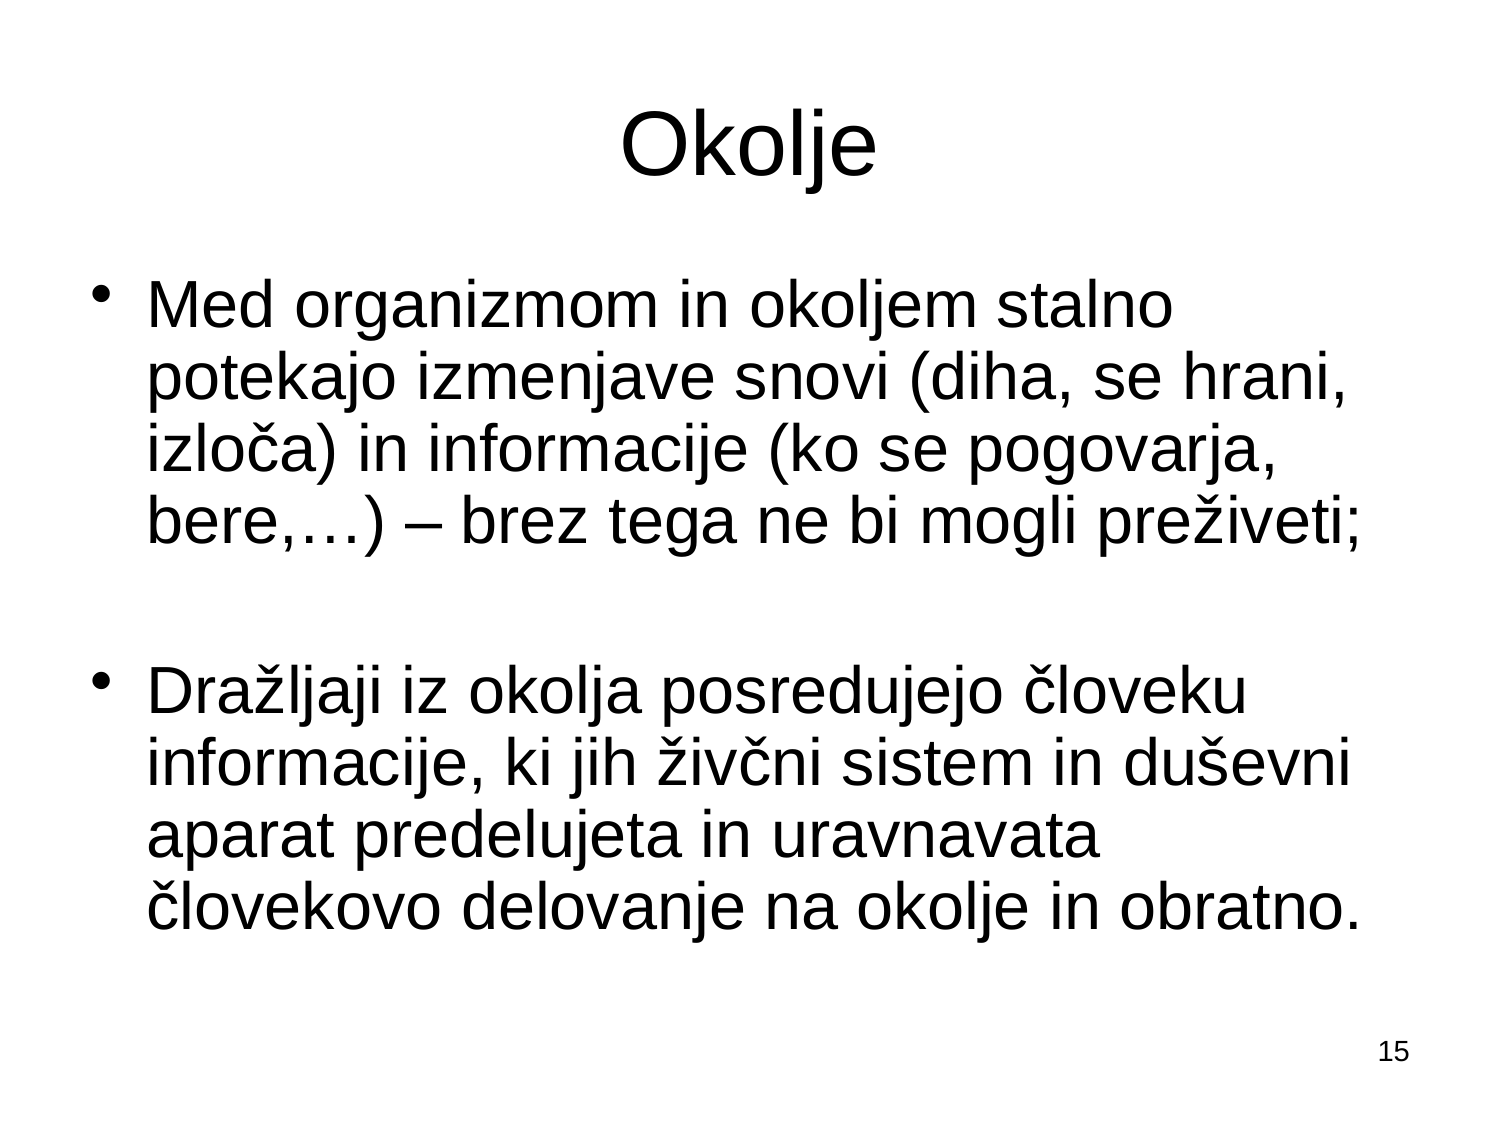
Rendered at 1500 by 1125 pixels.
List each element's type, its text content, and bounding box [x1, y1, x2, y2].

list Med organizmom in okoljem stalno potekajo izmenjave snovi (diha, se hrani, izloča) in informacije (ko se pogovarja, bere,…) – brez tega ne bi mogli preživeti; Dražljaji iz okolja posredujejo človeku informacije, ki jih živčni sistem in duševni aparat predelujeta in uravnavata človekovo delovanje na okolje in obratno. [75, 262, 1425, 1005]
title Okolje [75, 45, 1425, 233]
slide_number <number> [1074, 1024, 1425, 1103]
